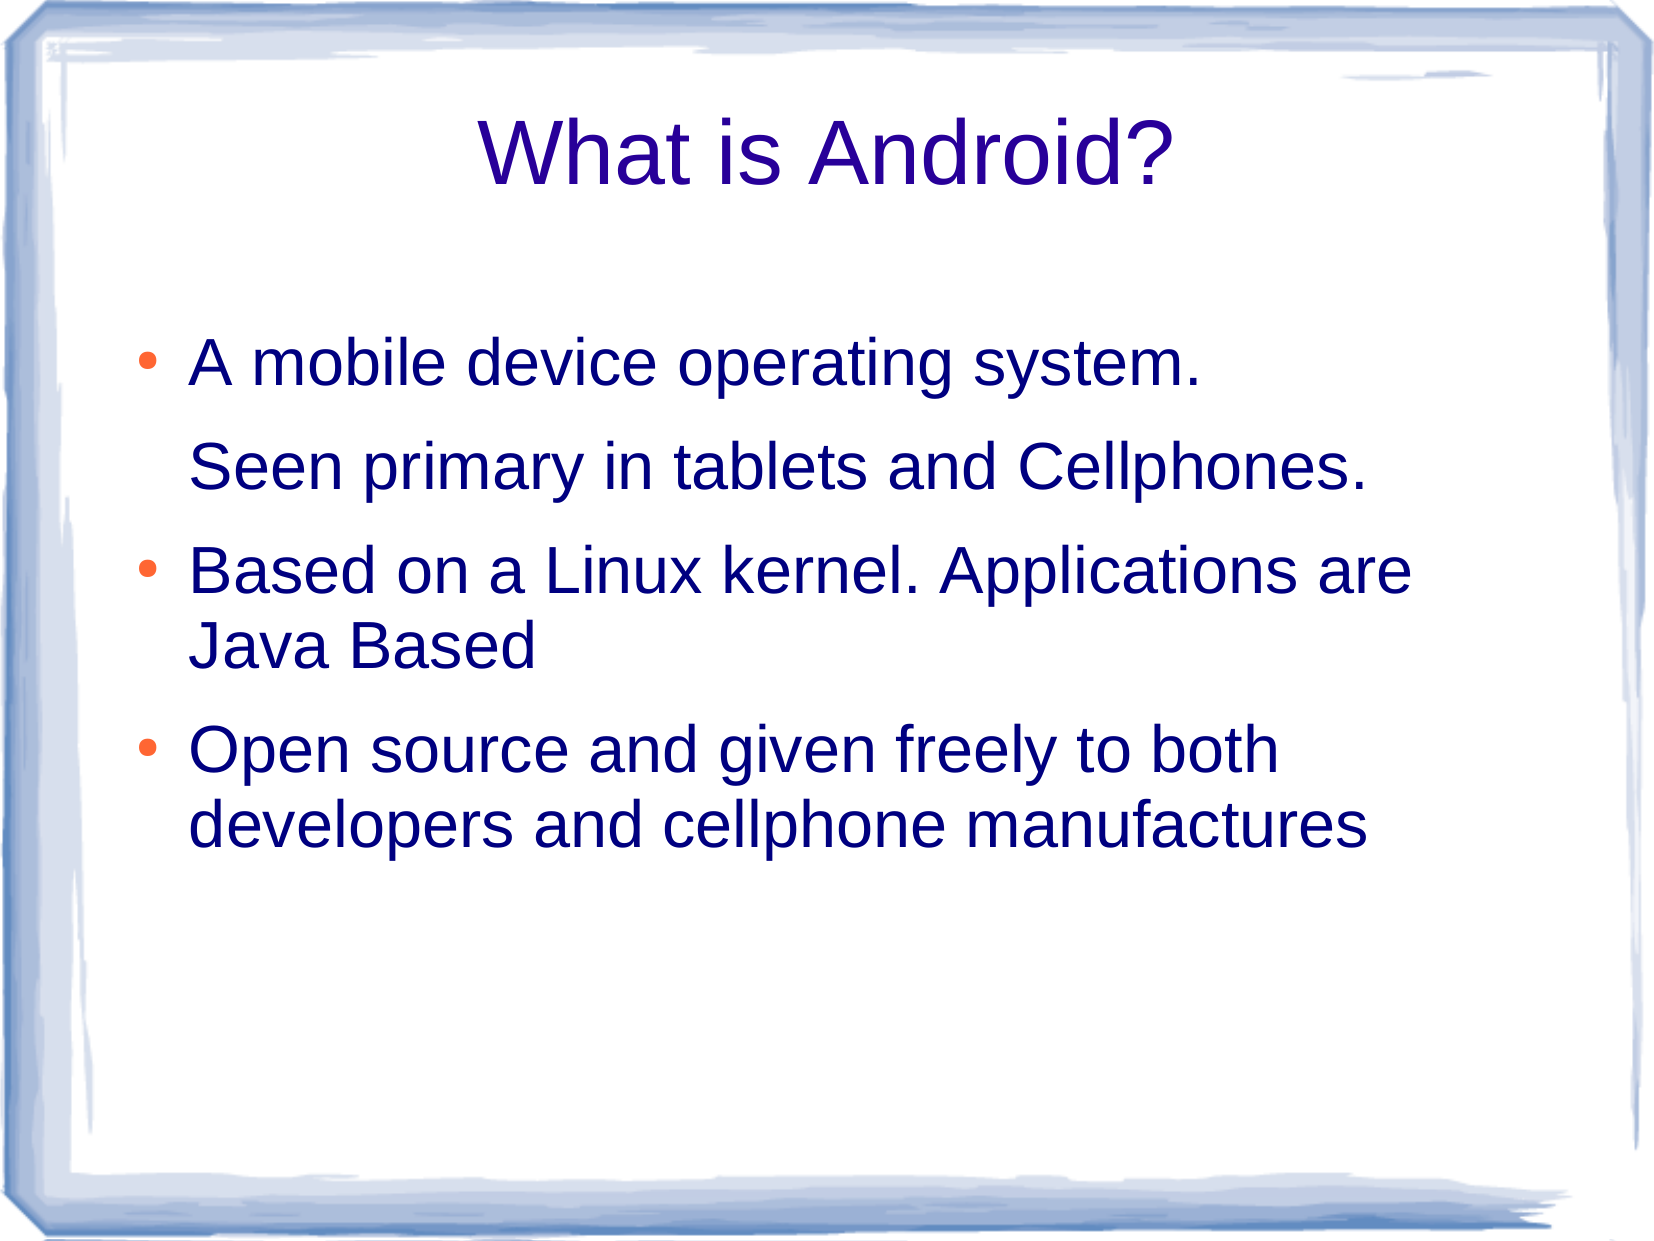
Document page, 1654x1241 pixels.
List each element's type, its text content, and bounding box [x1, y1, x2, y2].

title What is Android? [82, 49, 1571, 257]
picture [0, 0, 1654, 1241]
list A mobile device operating system. Seen primary in tablets and Cellphones. Based on a Linux kernel. Applications are Java Based Open source and given freely to both developers and cellphone manufactures [118, 324, 1571, 990]
